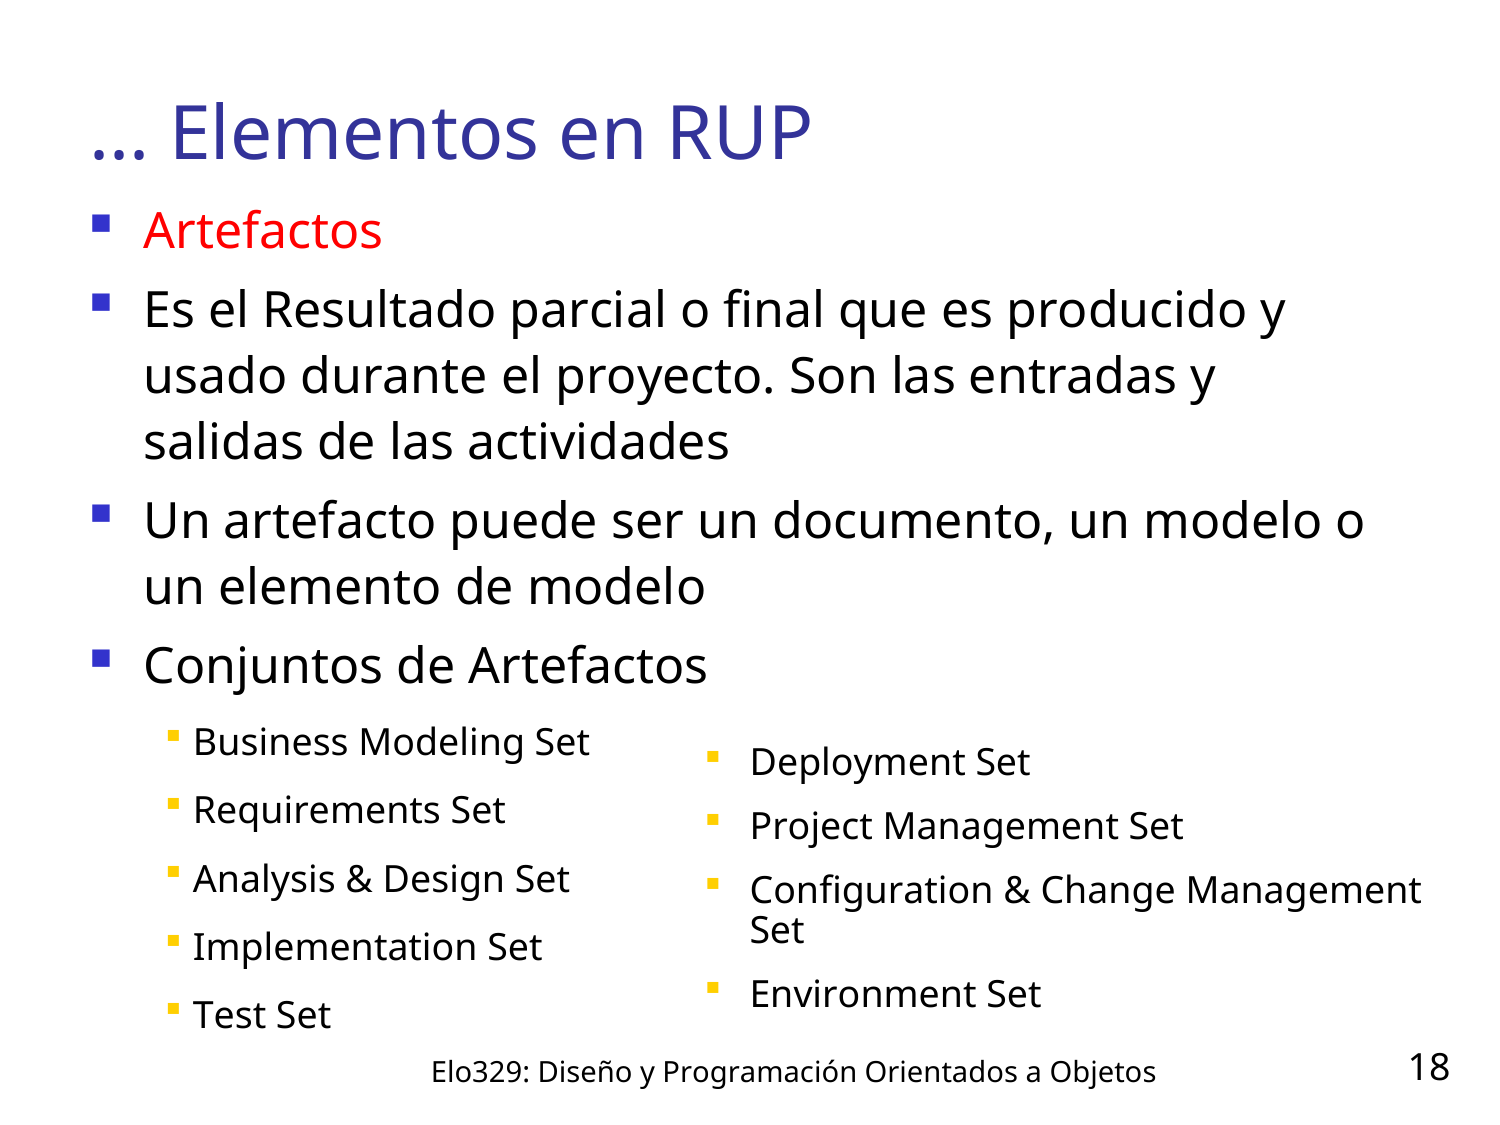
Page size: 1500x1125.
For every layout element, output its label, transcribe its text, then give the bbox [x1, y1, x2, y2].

list Artefactos Es el Resultado parcial o final que es producido y usado durante el proyecto. Son las entradas y salidas de las actividades Un artefacto puede ser un documento, un modelo o un elemento de modelo Conjuntos de Artefactos [75, 187, 1398, 684]
title ... Elementos en RUP [75, 10, 1426, 188]
text_box Business Modeling Set Requirements Set Analysis & Design Set Implementation Set Test Set [149, 710, 688, 1045]
text_box Deployment Set Project Management Set Configuration & Change Management Set Environment Set [689, 735, 1465, 1024]
